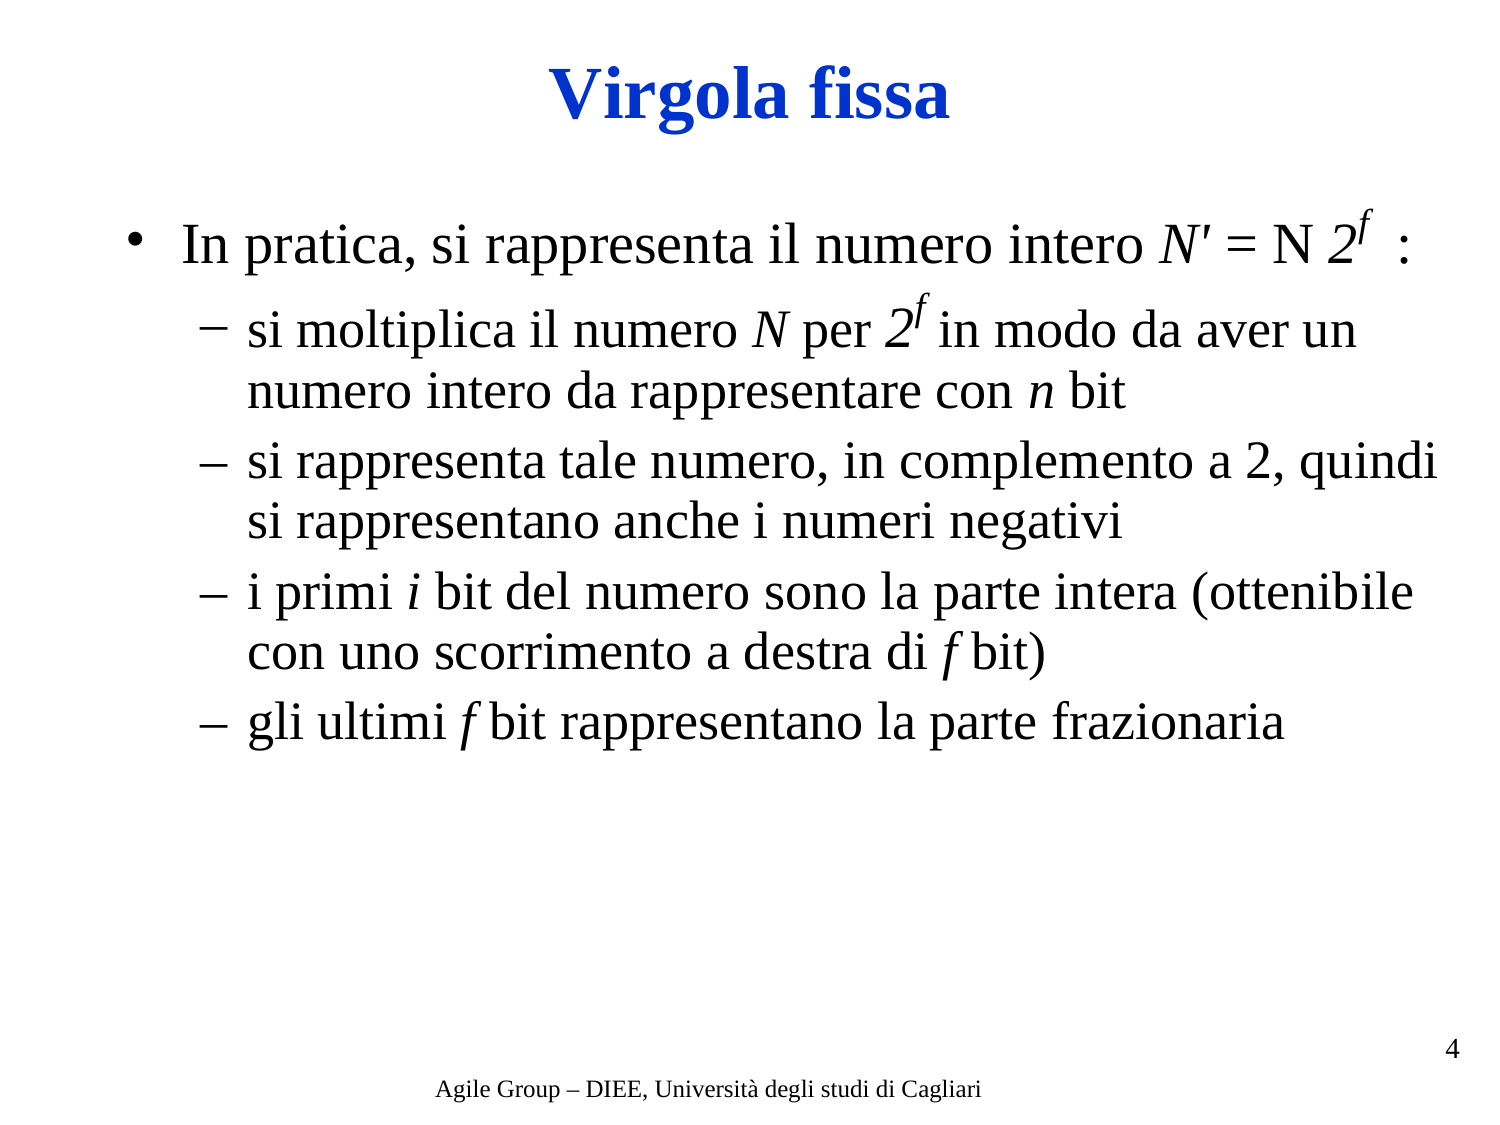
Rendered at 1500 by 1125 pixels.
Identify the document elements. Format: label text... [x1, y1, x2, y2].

title Virgola fissa [112, 12, 1388, 175]
list In pratica, si rappresenta il numero intero N' = N 2f : si moltiplica il numero N per 2f in modo da aver un numero intero da rappresentare con n bit si rappresenta tale numero, in complemento a 2, quindi si rappresentano anche i numeri negativi i primi i bit del numero sono la parte intera (ottenibile con uno scorrimento a destra di f bit) gli ultimi f bit rappresentano la parte frazionaria [110, 193, 1463, 1006]
